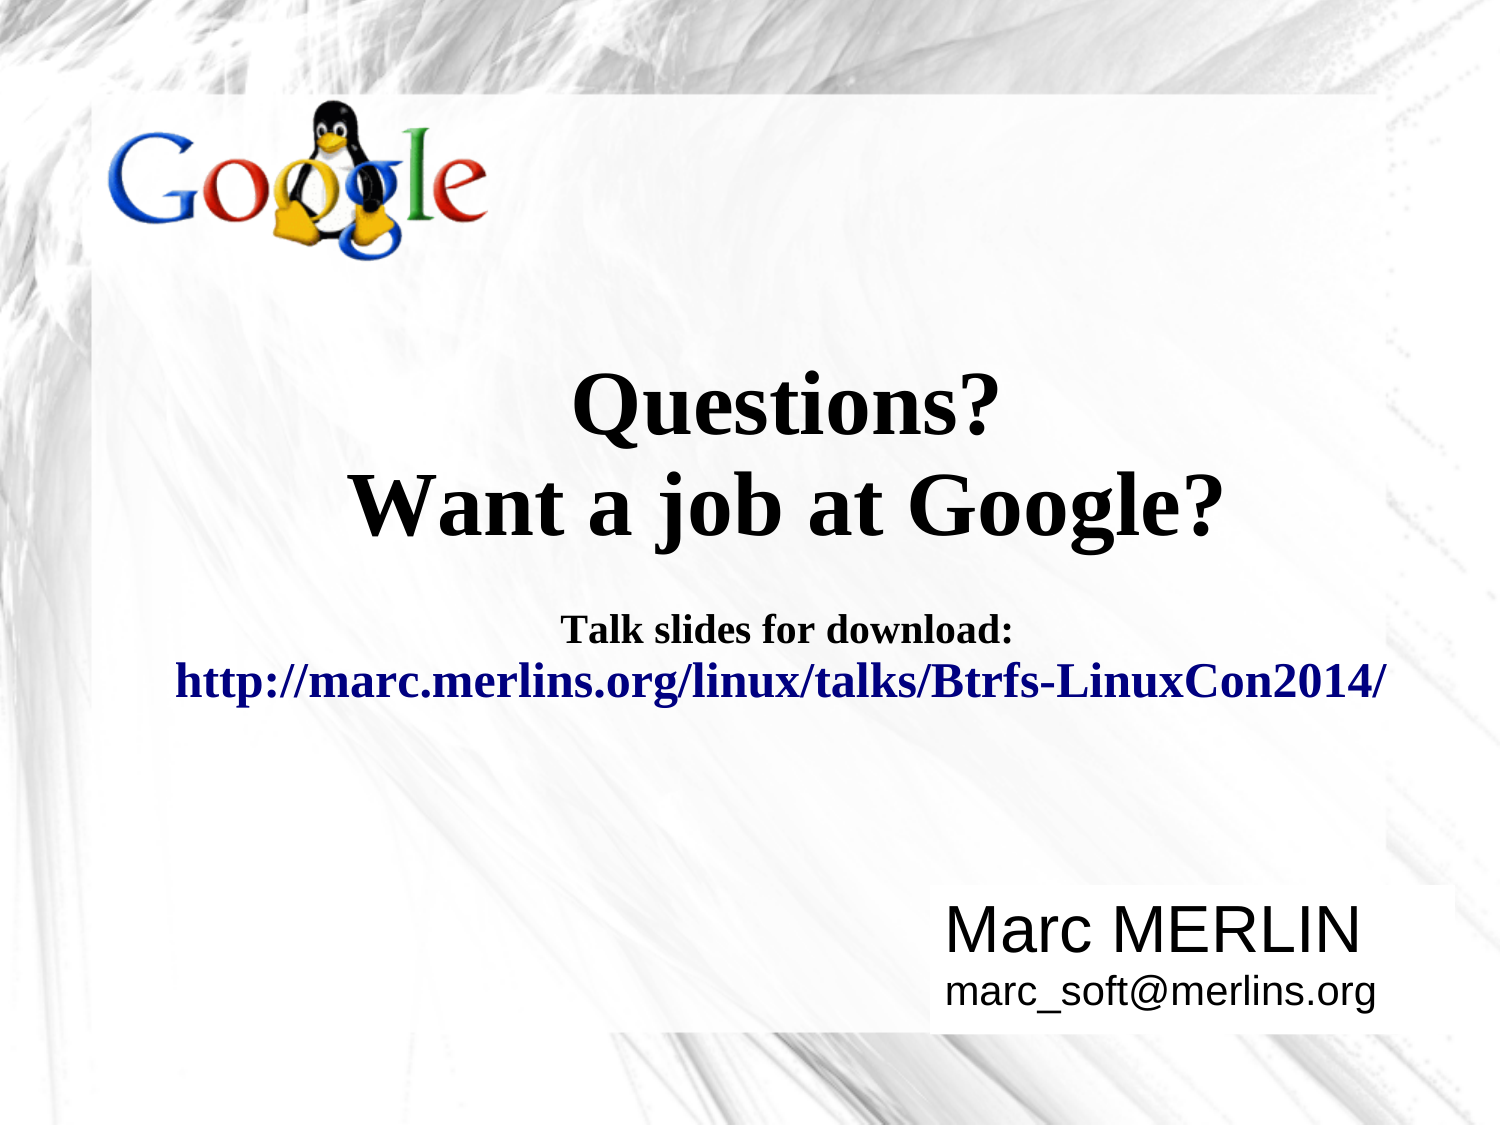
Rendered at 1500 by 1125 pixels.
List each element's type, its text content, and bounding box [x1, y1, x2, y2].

picture [0, 0, 1500, 1125]
text_box Marc MERLIN marc_soft@merlins.org [930, 885, 1456, 1035]
title Questions? Want a job at Google? Talk slides for download: http://marc.merlins.org/linux/talks/Btrfs-LinuxCon2014/ [165, 280, 1411, 781]
